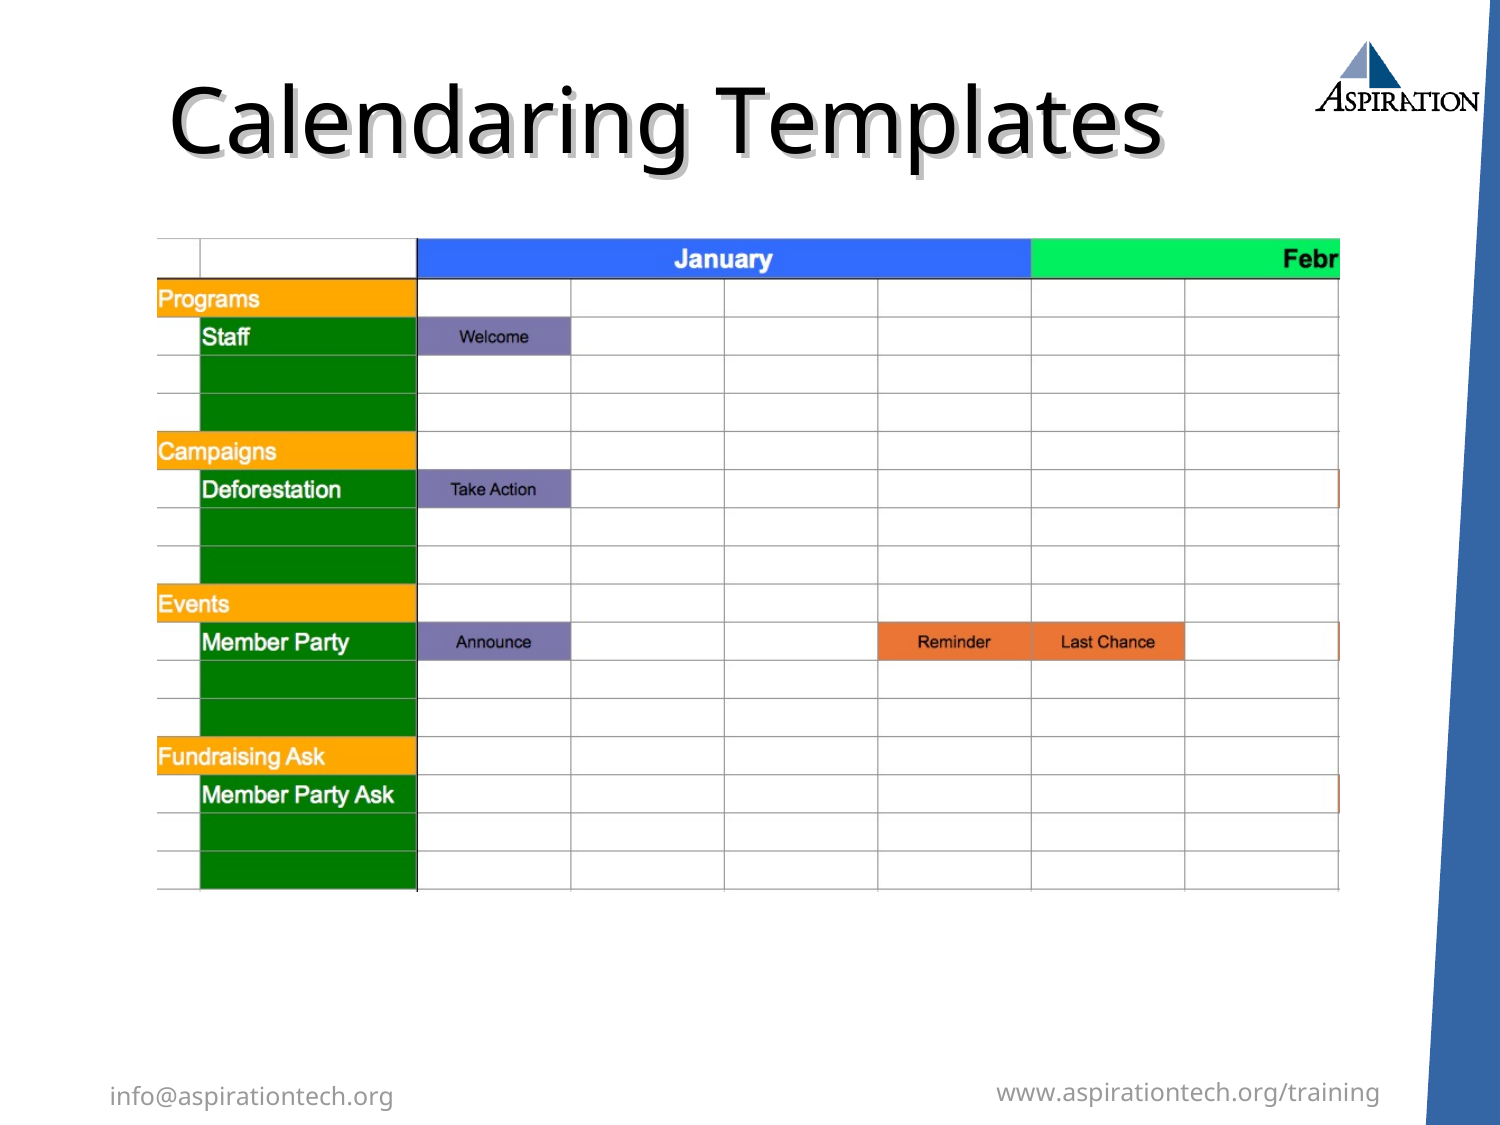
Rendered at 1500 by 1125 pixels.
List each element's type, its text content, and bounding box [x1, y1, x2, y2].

title Calendaring Templates [49, 19, 1284, 206]
picture [157, 238, 1340, 892]
picture [1315, 41, 1480, 120]
